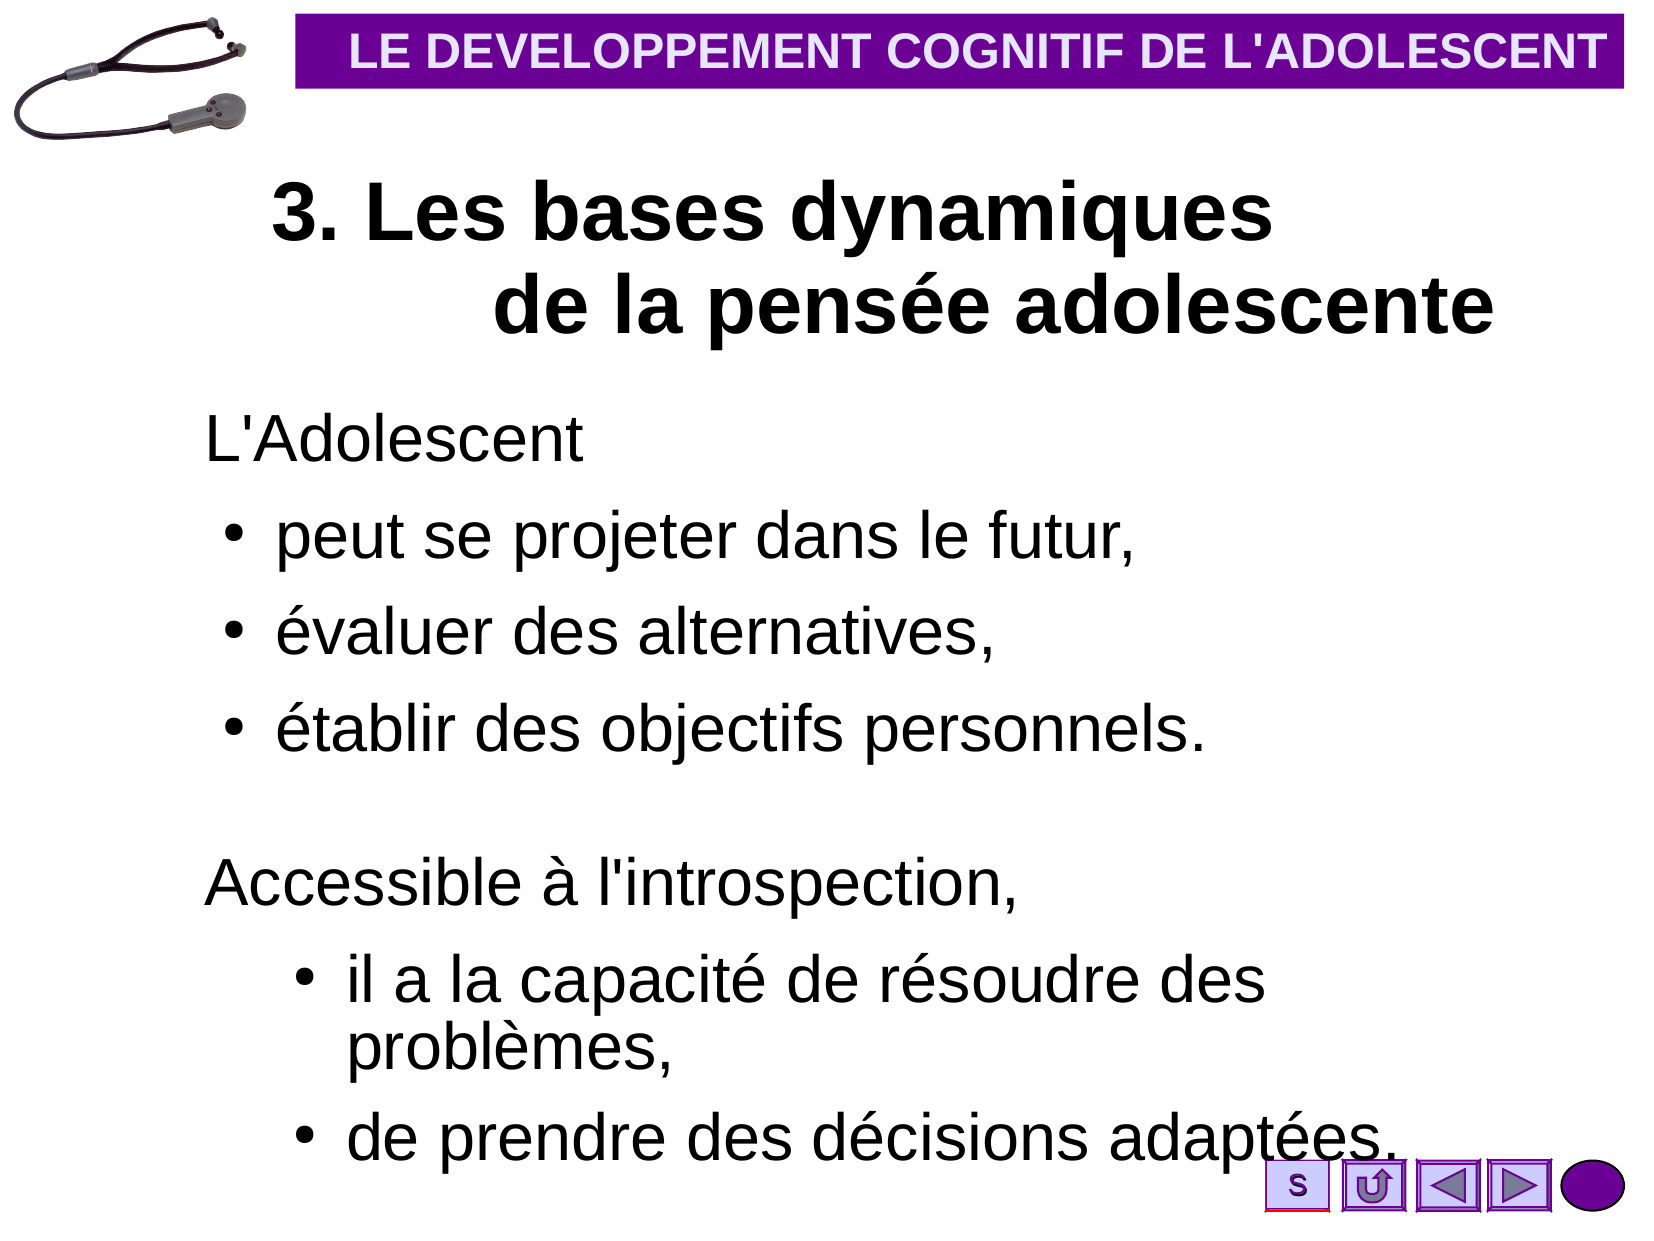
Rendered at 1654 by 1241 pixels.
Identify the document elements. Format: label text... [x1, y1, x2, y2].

list L'Adolescent peut se projeter dans le futur, évaluer des alternatives, établir des objectifs personnels. Accessible à l'introspection, il a la capacité de résoudre des problèmes, de prendre des décisions adaptées. [189, 400, 1465, 1189]
text_box [1561, 1160, 1625, 1211]
picture [8, 8, 260, 153]
text_box LE DEVELOPPEMENT COGNITIF DE L'ADOLESCENT [295, 13, 1625, 89]
text_box 3. Les bases dynamiques de la pensée adolescente [59, 157, 1512, 359]
